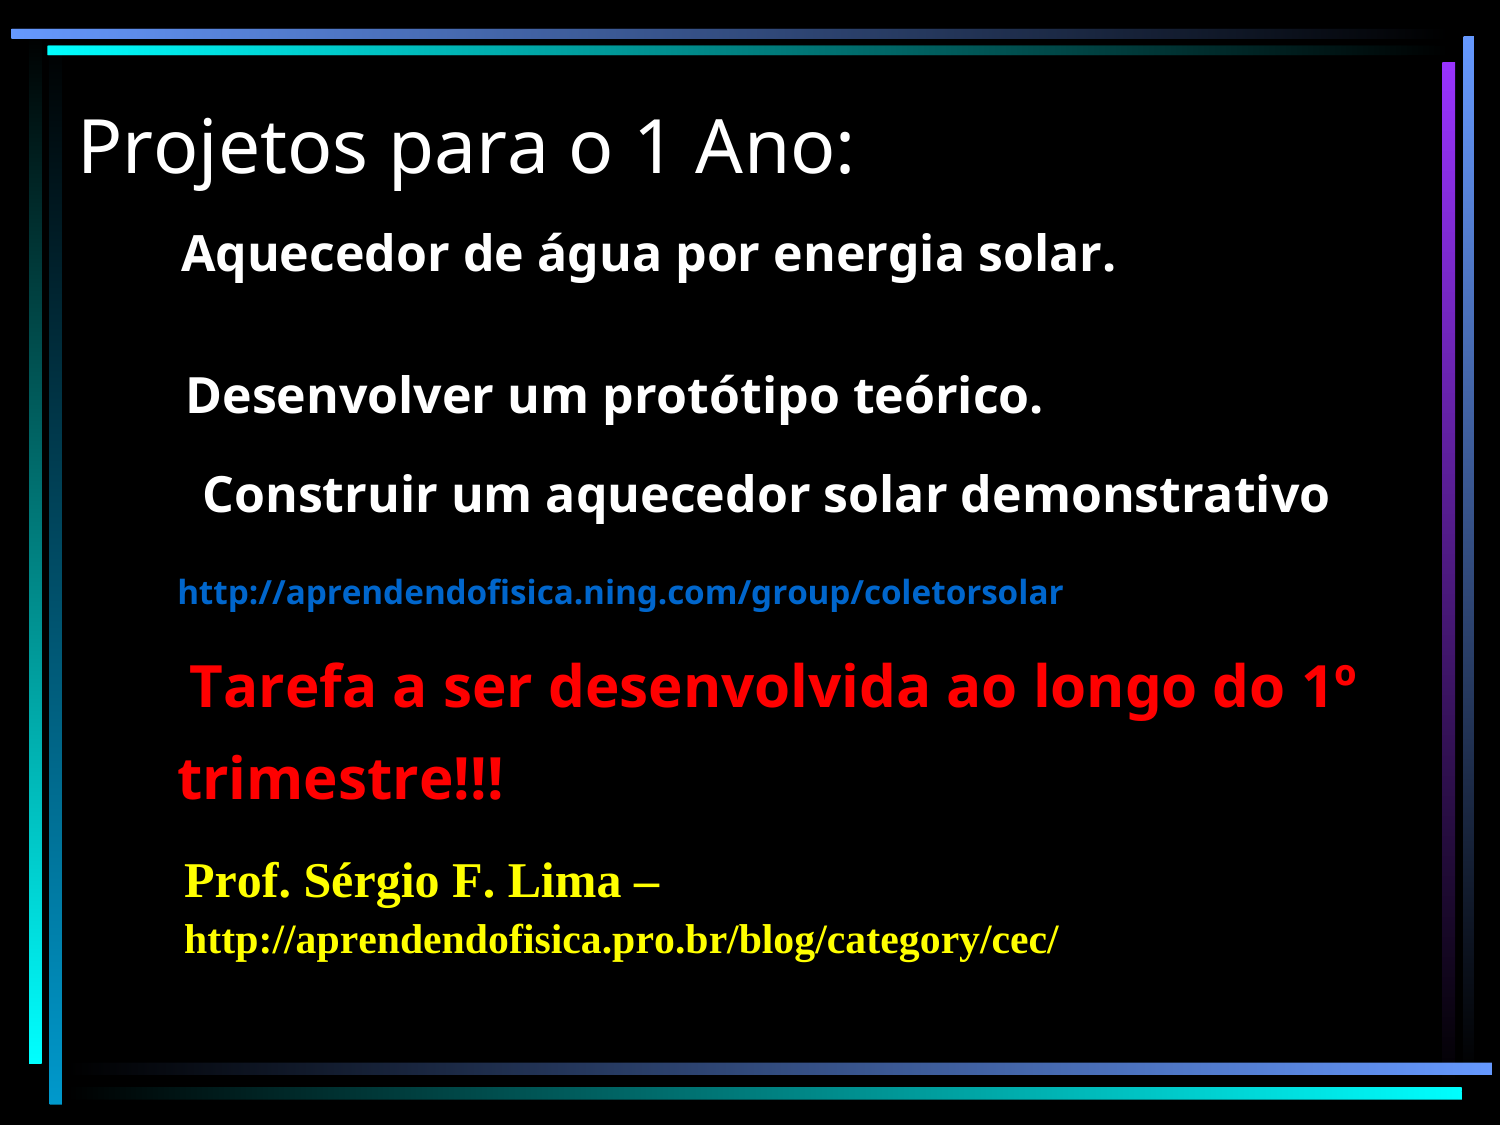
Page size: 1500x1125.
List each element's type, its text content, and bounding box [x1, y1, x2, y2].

text_box Desenvolver um protótipo teórico. [158, 341, 1396, 436]
text_box Aquecedor de água por energia solar. [153, 198, 1392, 294]
text_box Construir um aquecedor solar demonstrativo: http://aprendendofisica.ning.com/group/coletorsolar [162, 440, 1401, 622]
title Projetos para o 1 Ano: [62, 62, 1375, 190]
text_box Tarefa a ser desenvolvida ao longo do 1º trimestre!!! [162, 624, 1401, 825]
text_box Prof. Sérgio F. Lima – http://aprendendofisica.pro.br/blog/category/cec/ [169, 836, 1320, 971]
